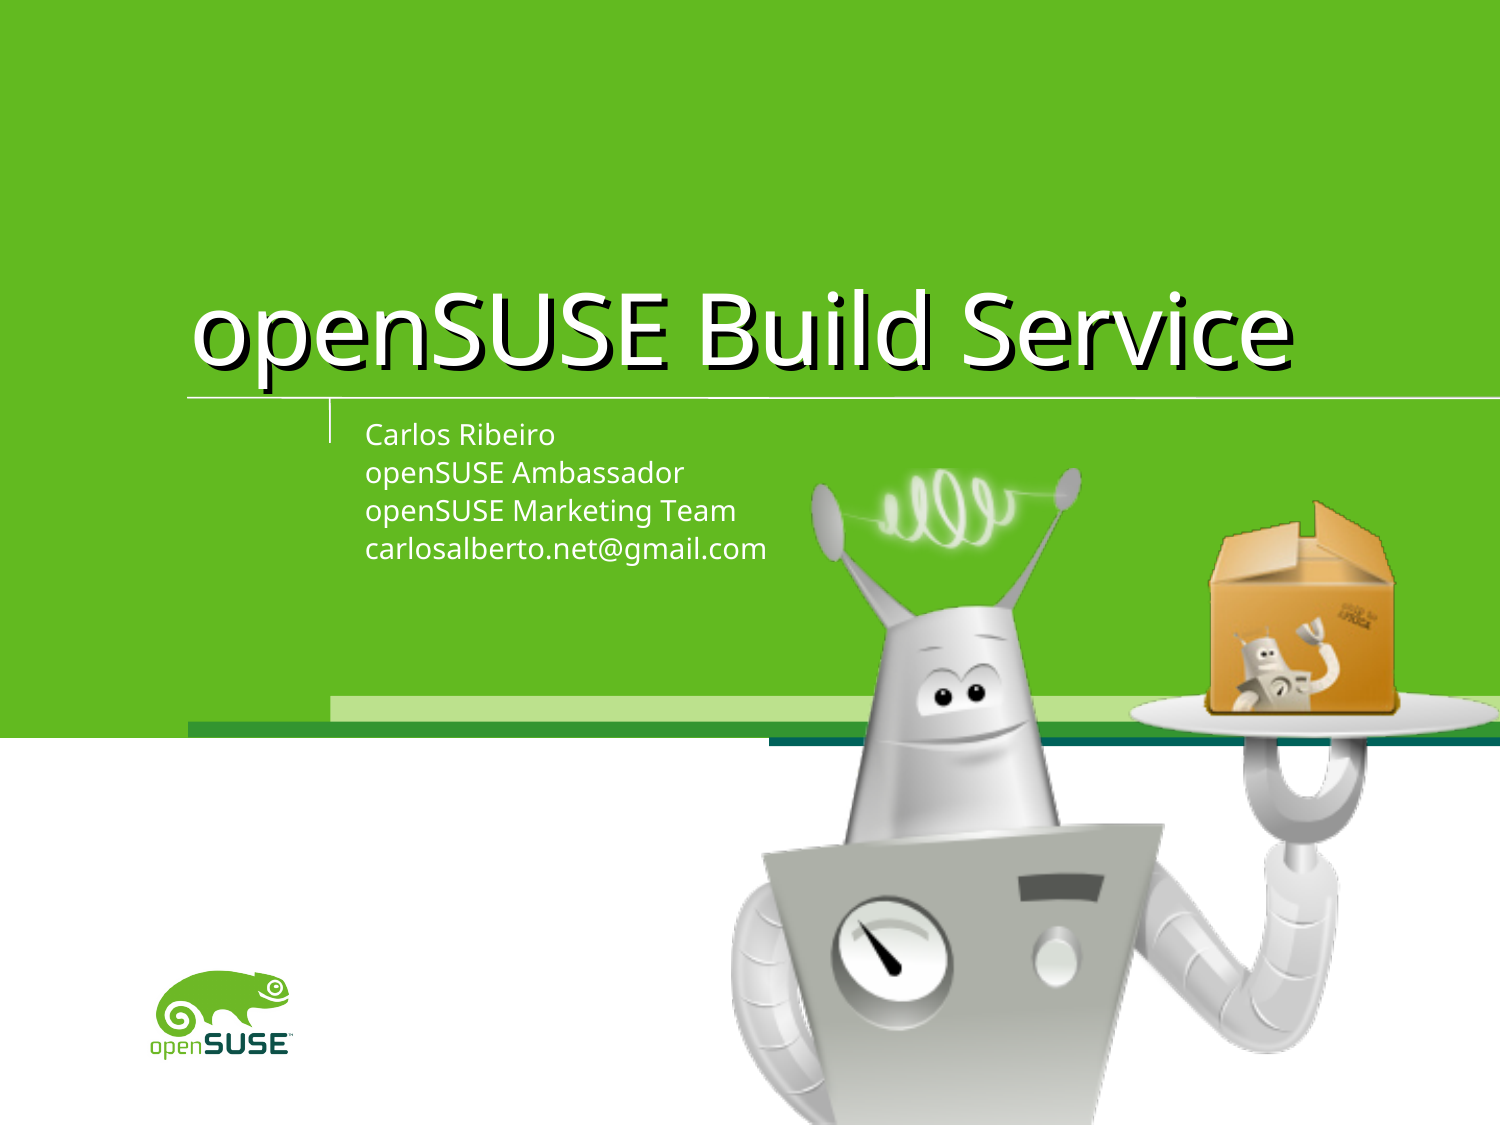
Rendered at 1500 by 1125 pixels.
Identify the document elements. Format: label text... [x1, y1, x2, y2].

subtitle Carlos Ribeiro openSUSE Ambassador openSUSE Marketing Team carlosalberto.net@gmail.com [350, 414, 1150, 547]
picture [147, 967, 296, 1063]
picture [731, 547, 735, 557]
title openSUSE Build Service [174, 137, 1388, 388]
picture [731, 468, 1500, 1125]
